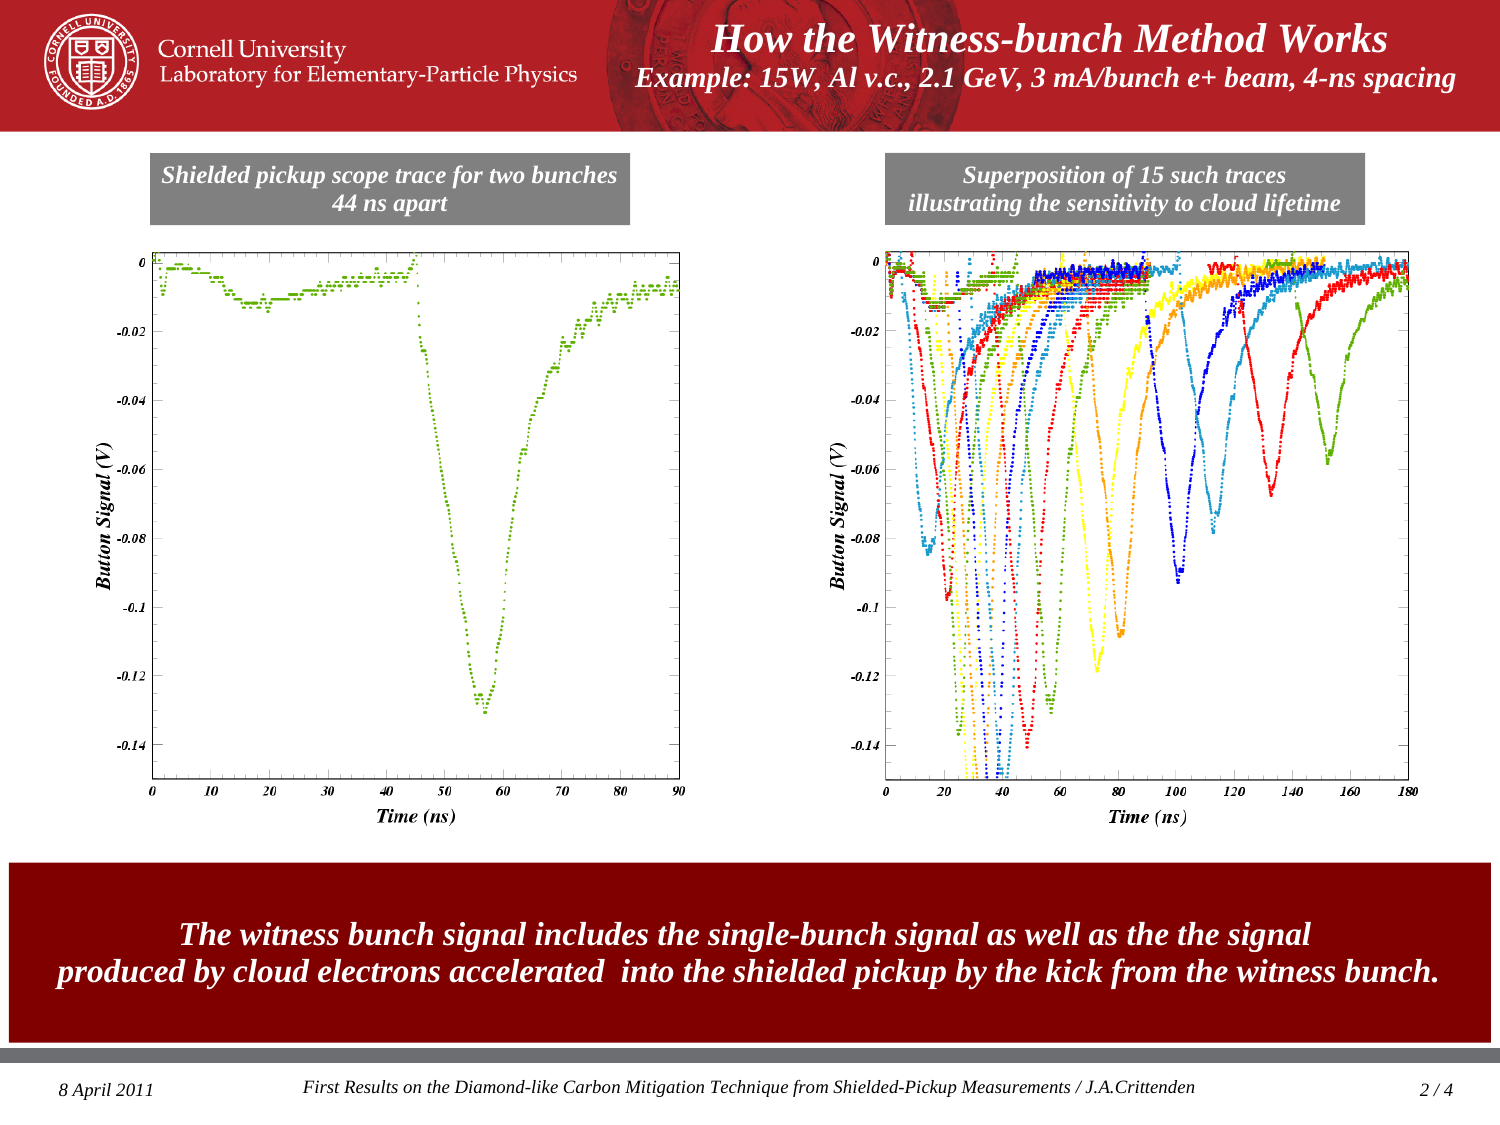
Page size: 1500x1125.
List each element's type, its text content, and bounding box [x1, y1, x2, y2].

picture [825, 247, 1426, 832]
text_box How the Witness-bunch Method Works Example: 15W, Al v.c., 2.1 GeV, 3 mA/bunch e+ beam, 4-ns spacing [599, 7, 1500, 158]
text_box Superposition of 15 such traces illustrating the sensitivity to cloud lifetime [885, 152, 1366, 225]
text_box The witness bunch signal includes the single-bunch signal as well as the the signal produced by cloud electrons accelerated into the shielded pickup by the kick from the witness bunch. [8, 862, 1491, 1043]
picture [90, 247, 691, 832]
text_box Shielded pickup scope trace for two bunches 44 ns apart [150, 153, 631, 226]
picture [0, 0, 1500, 132]
